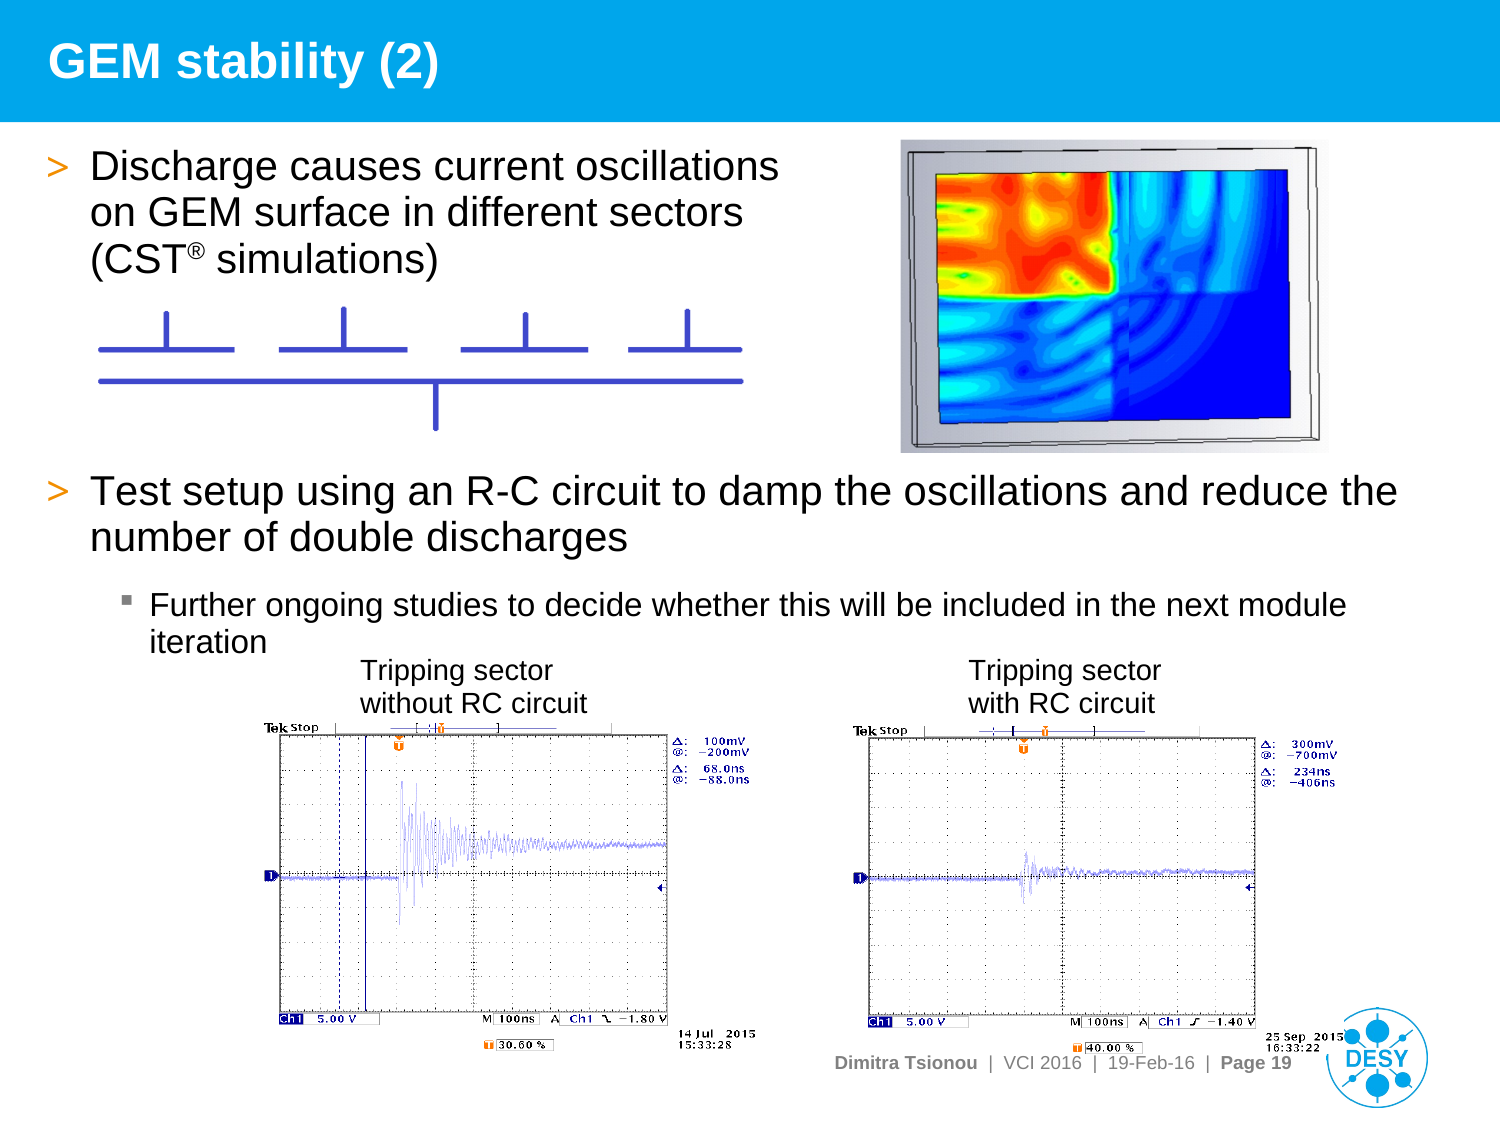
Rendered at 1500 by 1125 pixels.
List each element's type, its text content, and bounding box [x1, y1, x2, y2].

title GEM stability (2) [47, 16, 1446, 107]
picture [853, 725, 1428, 1108]
picture [88, 303, 753, 436]
picture [900, 139, 1329, 453]
list Tripping sector with RC circuit [924, 654, 1218, 720]
list Tripping sector without RC circuit [316, 654, 609, 720]
picture [264, 722, 756, 1051]
list Discharge causes current oscillations on GEM surface in different sectors (CST® simulations) [46, 142, 820, 395]
list Test setup using an R-C circuit to damp the oscillations and reduce the number of double discharges Further ongoing studies to decide whether this will be included in the next module iteration [46, 467, 1414, 681]
